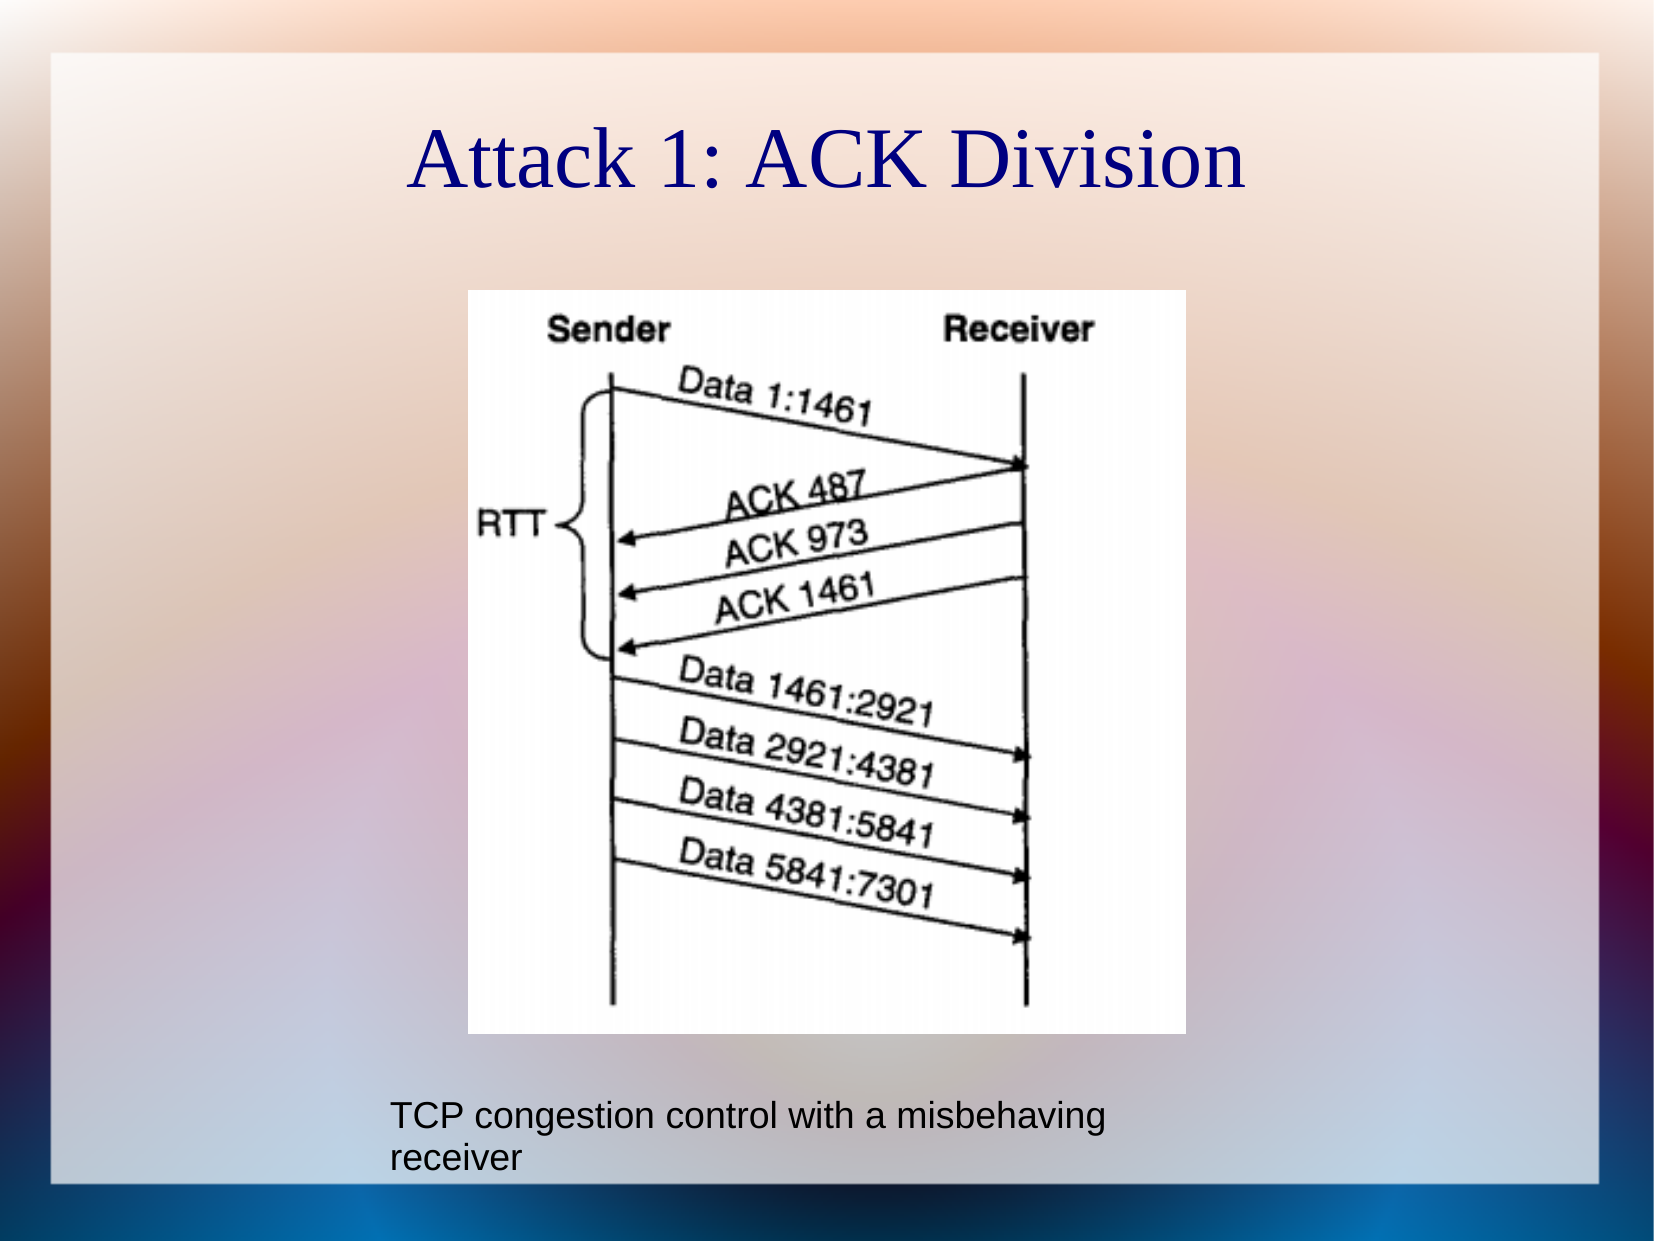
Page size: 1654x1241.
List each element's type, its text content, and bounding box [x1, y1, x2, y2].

text_box TCP congestion control with a misbehaving receiver [375, 1087, 1265, 1145]
title Attack 1: ACK Division [82, 55, 1571, 263]
picture [0, 0, 1654, 1241]
